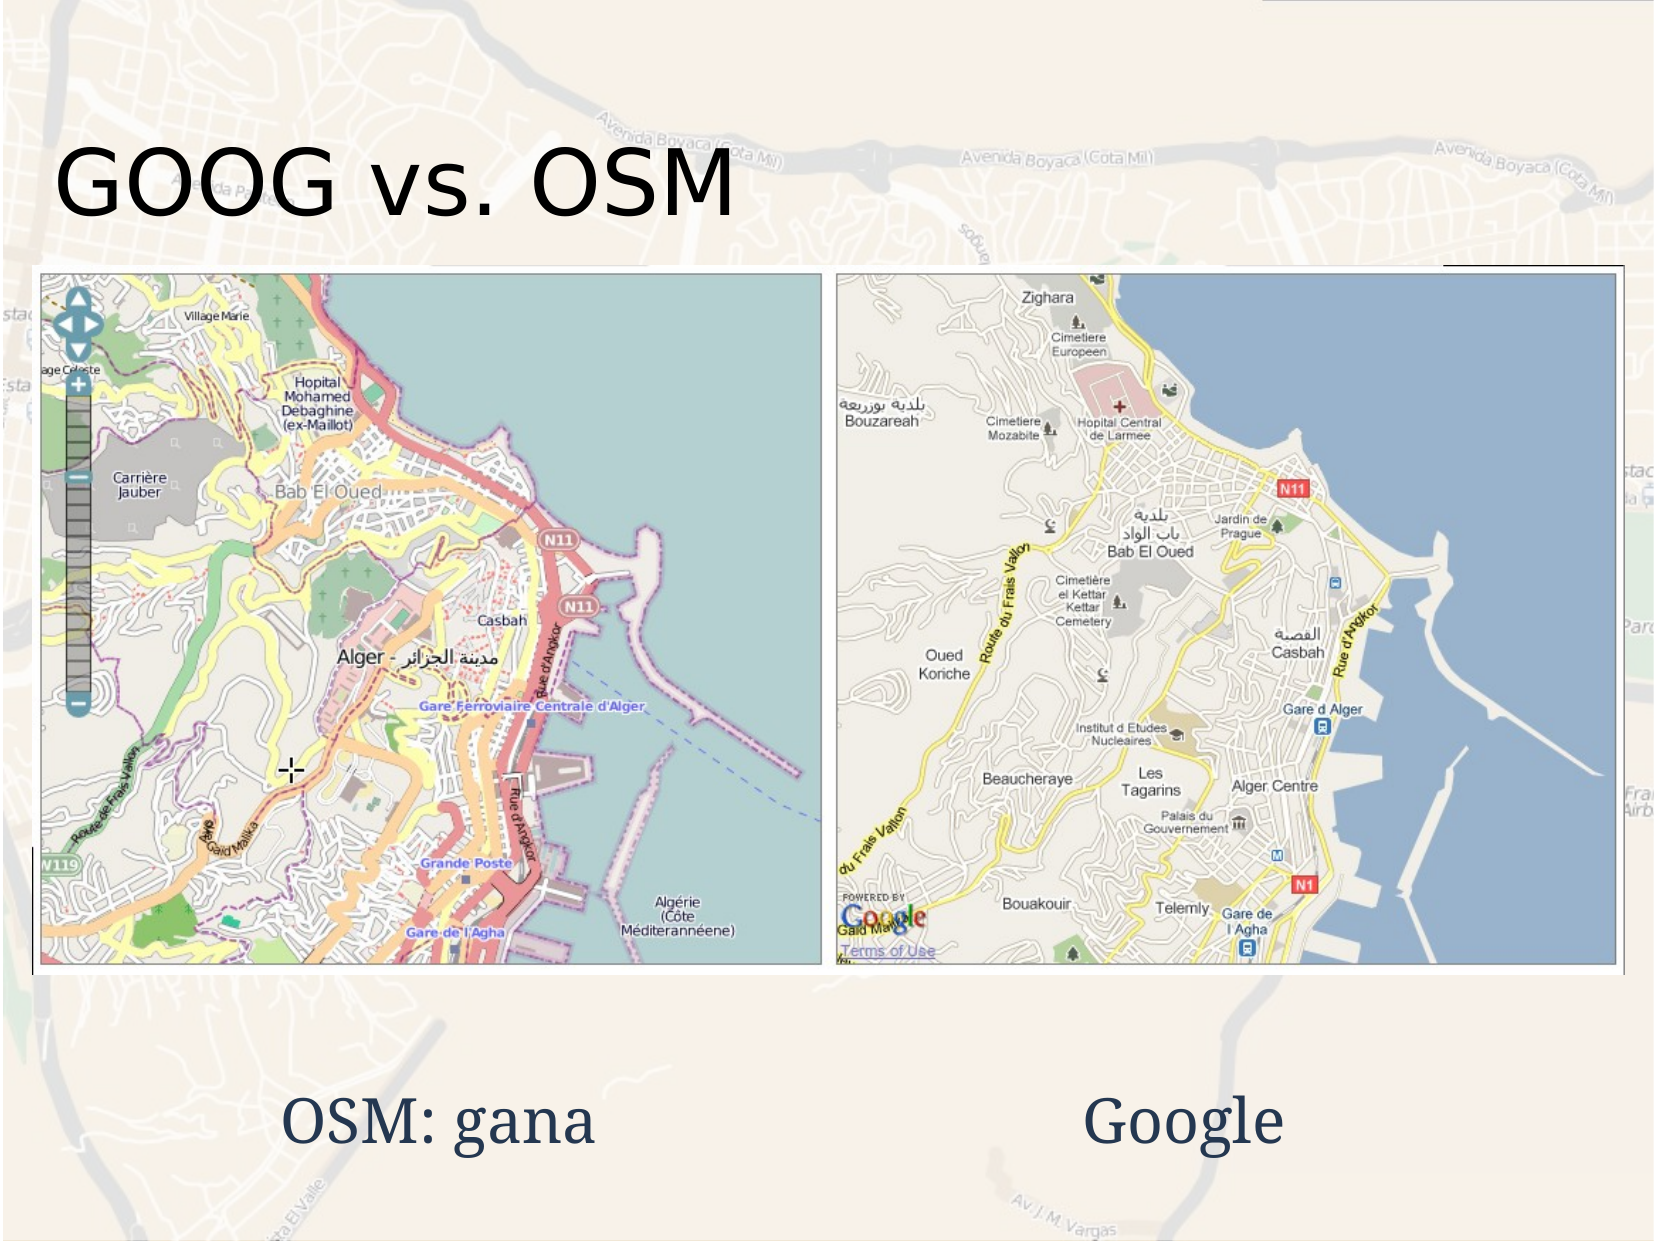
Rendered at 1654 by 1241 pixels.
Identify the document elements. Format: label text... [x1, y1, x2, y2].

text_box Google [1082, 1076, 1287, 1162]
text_box OSM: gana [280, 1076, 599, 1162]
picture [32, 265, 1625, 975]
title GOOG vs. OSM [45, 56, 1609, 265]
